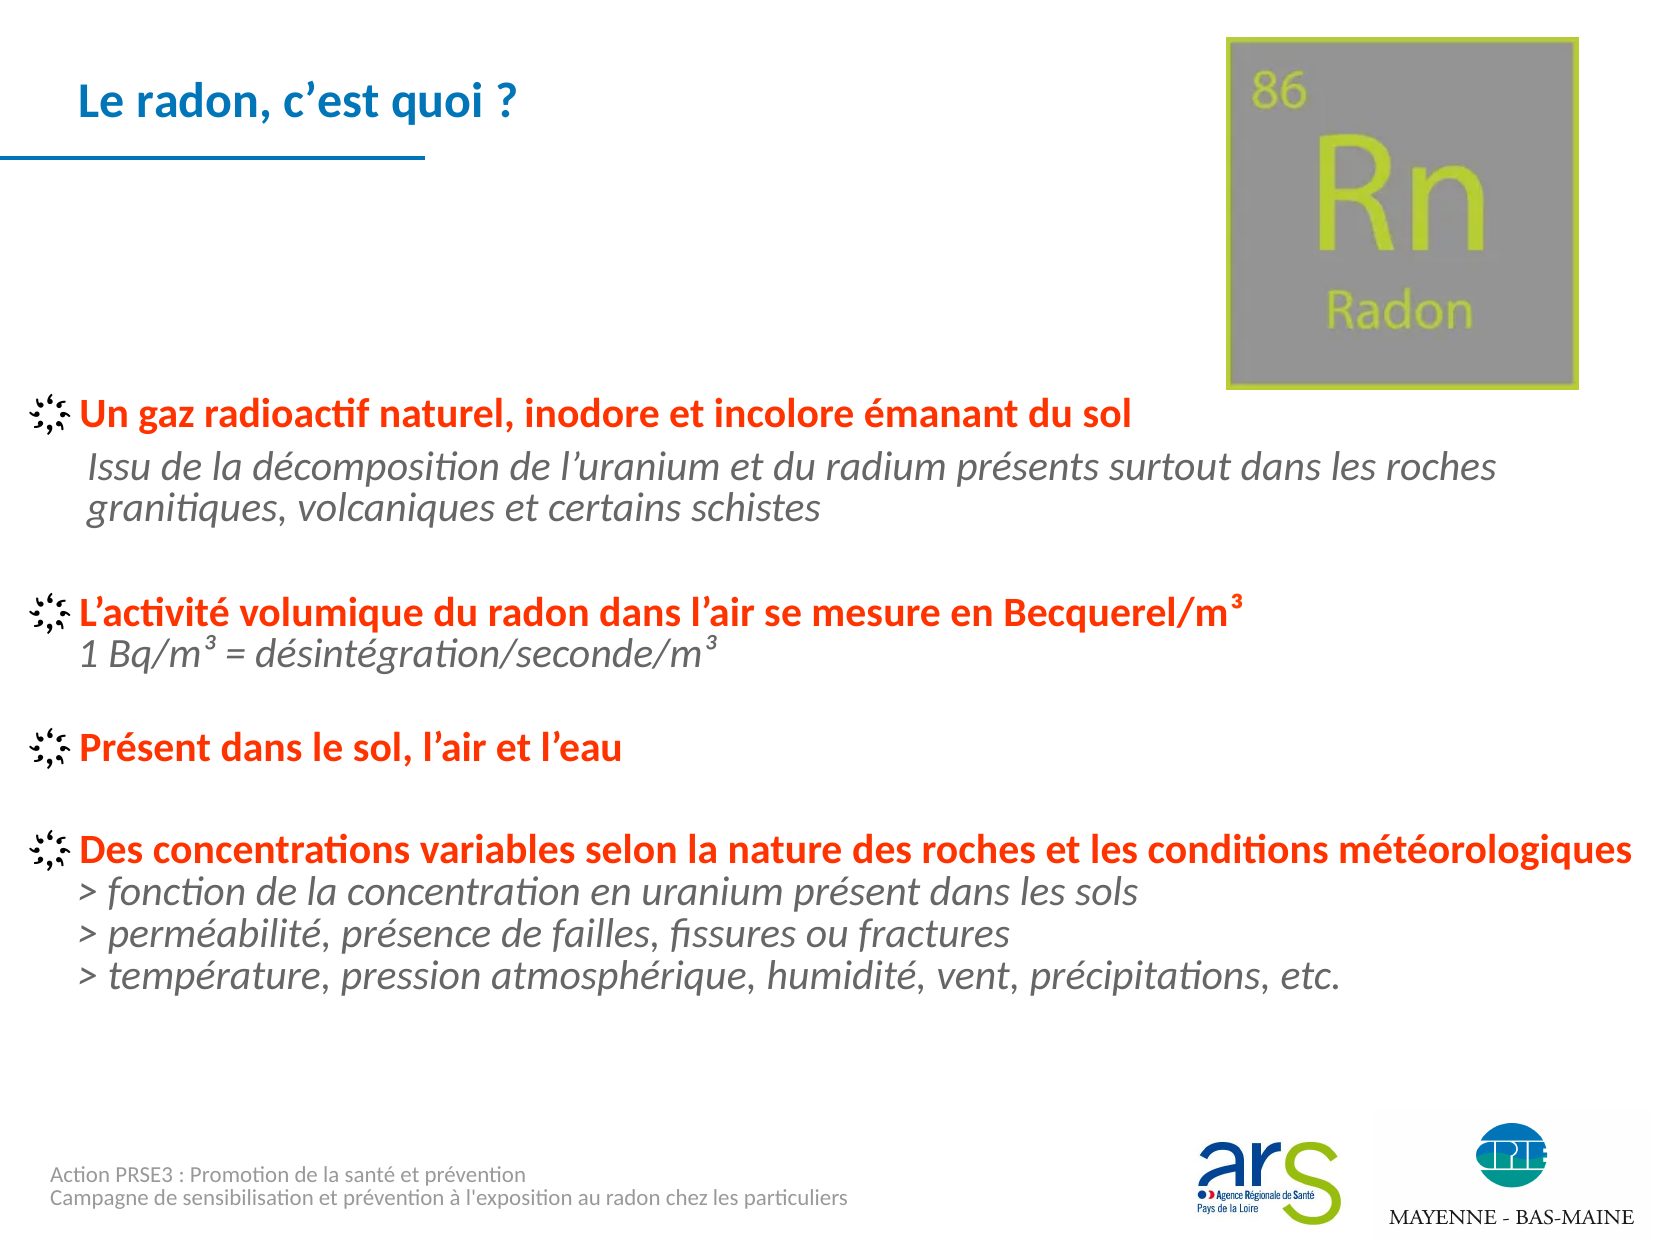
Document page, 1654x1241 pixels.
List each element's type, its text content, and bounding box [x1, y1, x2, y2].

text_box ҉ Un gaz radioactif naturel, inodore et incolore émanant du sol Issu de la décomposition de l’uranium et du radium présents surtout dans les roches granitiques, volcaniques et certains schistes ҉ L’activité volumique du radon dans l’air se mesure en Becquerel/m³ 1 Bq/m³ = désintégration/seconde/m³ ҉ Présent dans le sol, l’air et l’eau ҉ Des concentrations variables selon la nature des roches et les conditions météorologiques > fonction de la concentration en uranium présent dans les sols > perméabilité, présence de failles, fissures ou fractures > température, pression atmosphérique, humidité, vent, précipitations, etc. [5, 389, 1654, 1128]
text_box Le radon, c’est quoi ? [64, 59, 1226, 136]
picture [1226, 37, 1579, 389]
picture [1169, 1114, 1654, 1241]
text_box Action PRSE3 : Promotion de la santé et prévention Campagne de sensibilisation et prévention à l'exposition au radon chez les particuliers [35, 1157, 1070, 1229]
